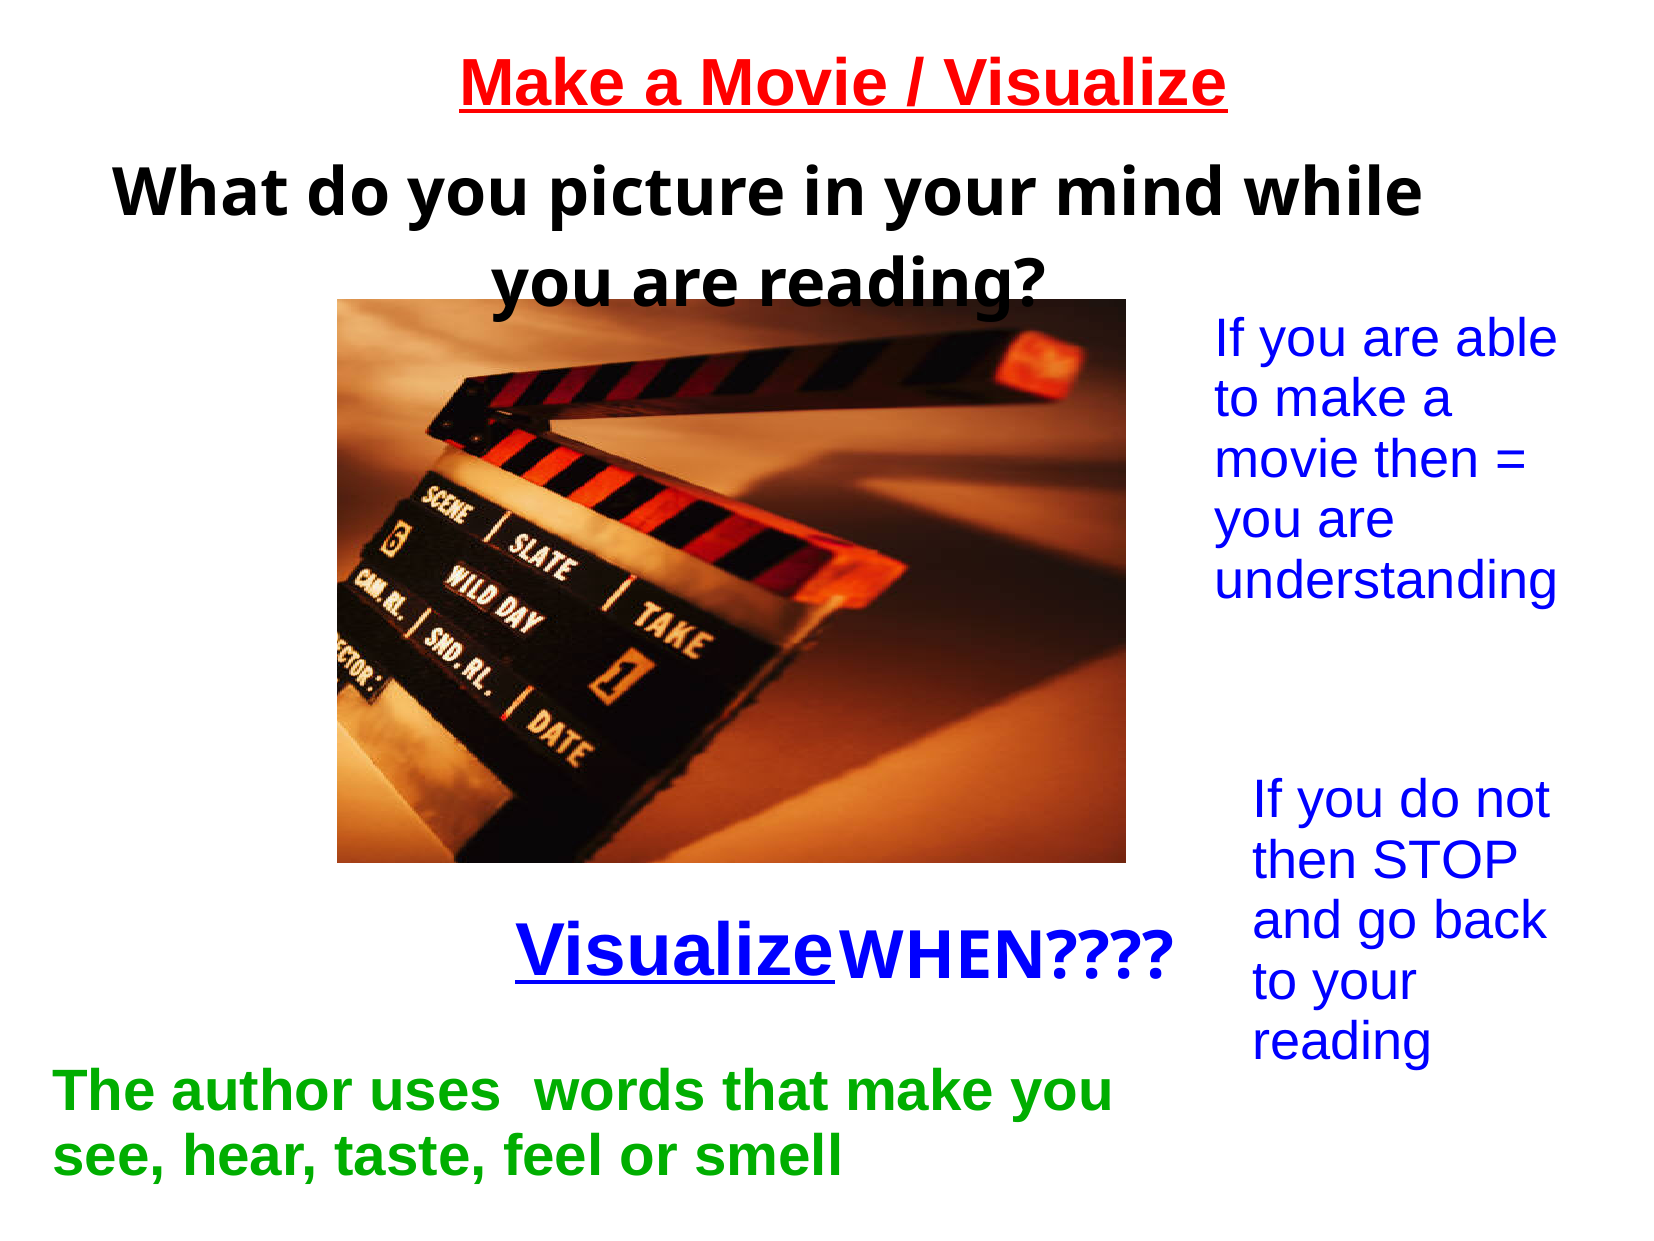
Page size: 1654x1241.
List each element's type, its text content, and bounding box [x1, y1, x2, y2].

text_box Make a Movie / Visualize [225, 37, 1463, 128]
text_box The author uses words that make you see, hear, taste, feel or smell [37, 1050, 1201, 1198]
text_box Visualize [112, 900, 825, 999]
text_box If you do not then STOP and go back to your reading [1237, 761, 1576, 1163]
picture [337, 301, 1126, 863]
text_box WHEN???? [825, 900, 1237, 1088]
text_box If you are able to make a movie then = you are understanding [1200, 300, 1613, 618]
text_box What do you picture in your mind while you are reading? [75, 137, 1463, 301]
